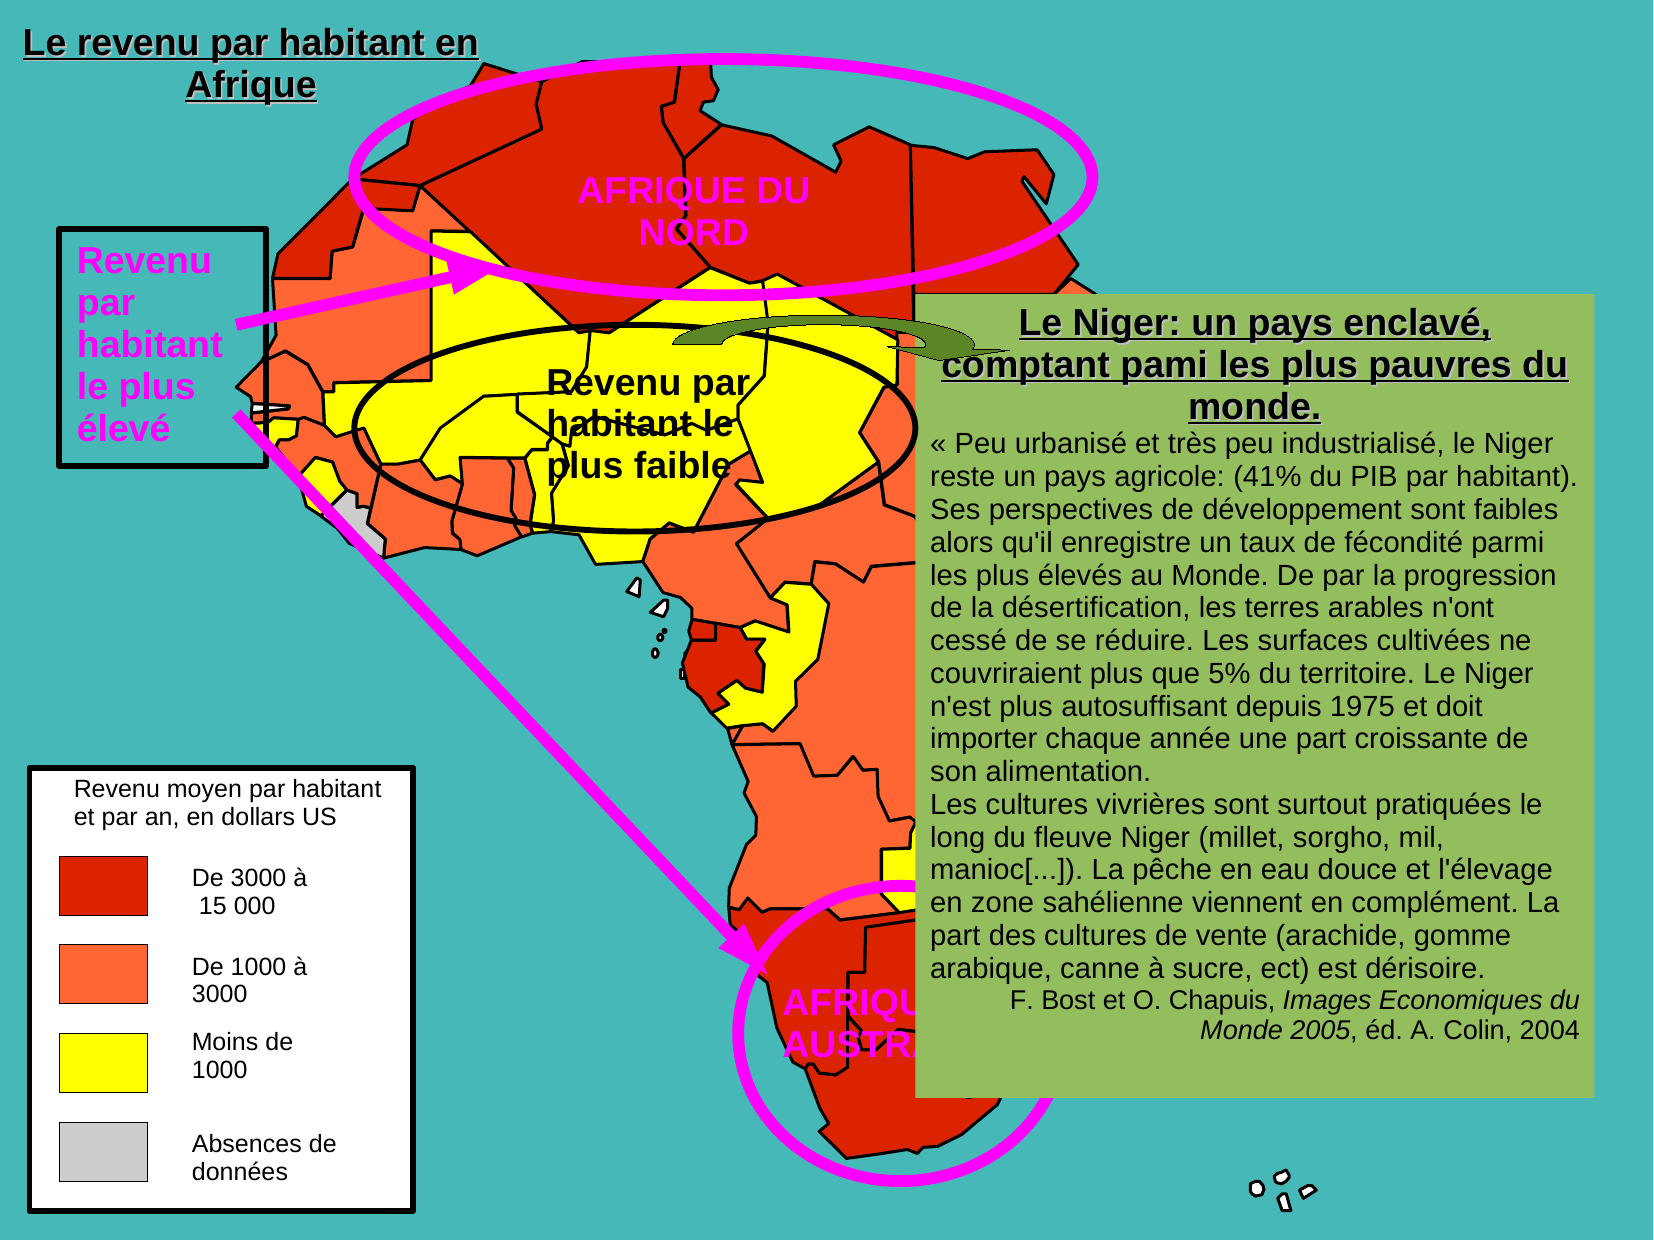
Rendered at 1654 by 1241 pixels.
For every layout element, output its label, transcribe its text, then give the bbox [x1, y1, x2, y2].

text_box [807, 1076, 1001, 1159]
text_box [764, 892, 915, 974]
text_box [657, 634, 663, 641]
text_box De 1000 à 3000 [177, 944, 355, 1016]
text_box [272, 183, 448, 310]
text_box [341, 534, 351, 545]
text_box Le Niger: un pays enclavé, comptant pami les plus pauvres du monde. « Peu urbanisé et très peu industrialisé, le Niger reste un pays agricole: (41% du PIB par habitant). Ses perspectives de développement sont faibles alors qu'il enregistre un taux de fécondité parmi les plus élevés au Monde. De par la progression de la désertification, les terres arables n'ont cessé de se réduire. Les surfaces cultivées ne couvriraient plus que 5% du territoire. Le Niger n'est plus autosuffisant depuis 1975 et doit importer chaque année une part croissante de son alimentation. Les cultures vivrières sont surtout pratiquées le long du fleuve Niger (millet, sorgho, mil, manioc[...]). La pêche en eau douce et l'élevage en zone sahélienne viennent en complément. La part des cultures de vente (arachide, gomme arabique, canne à sucre, ect) est dérisoire. F. Bost et O. Chapuis, Images Economiques du Monde 2005, éd. A. Colin, 2004 [915, 294, 1595, 1098]
text_box Revenu par habitant le plus élevé [59, 229, 266, 466]
text_box AFRIQUE DU NORD [561, 161, 827, 264]
text_box [650, 600, 668, 617]
text_box [502, 69, 514, 76]
text_box [1277, 1193, 1291, 1211]
text_box Le revenu par habitant en Afrique [0, 14, 502, 116]
text_box AFRIQUE AUSTRALE [767, 974, 915, 1076]
text_box De 3000 à 15 000 [177, 856, 384, 928]
text_box Revenu par habitant le plus faible [531, 353, 768, 499]
text_box [626, 577, 641, 597]
text_box [1274, 1169, 1290, 1184]
text_box Absences de données [177, 1122, 355, 1193]
text_box [302, 493, 333, 526]
text_box [652, 648, 659, 658]
text_box [29, 767, 414, 1211]
text_box [1299, 1185, 1317, 1199]
text_box [758, 972, 767, 983]
text_box [1250, 1181, 1264, 1197]
text_box Revenu moyen par habitant et par an, en dollars US [59, 767, 414, 839]
text_box Moins de 1000 [177, 1020, 355, 1091]
text_box [269, 235, 1096, 951]
text_box [361, 66, 1054, 289]
